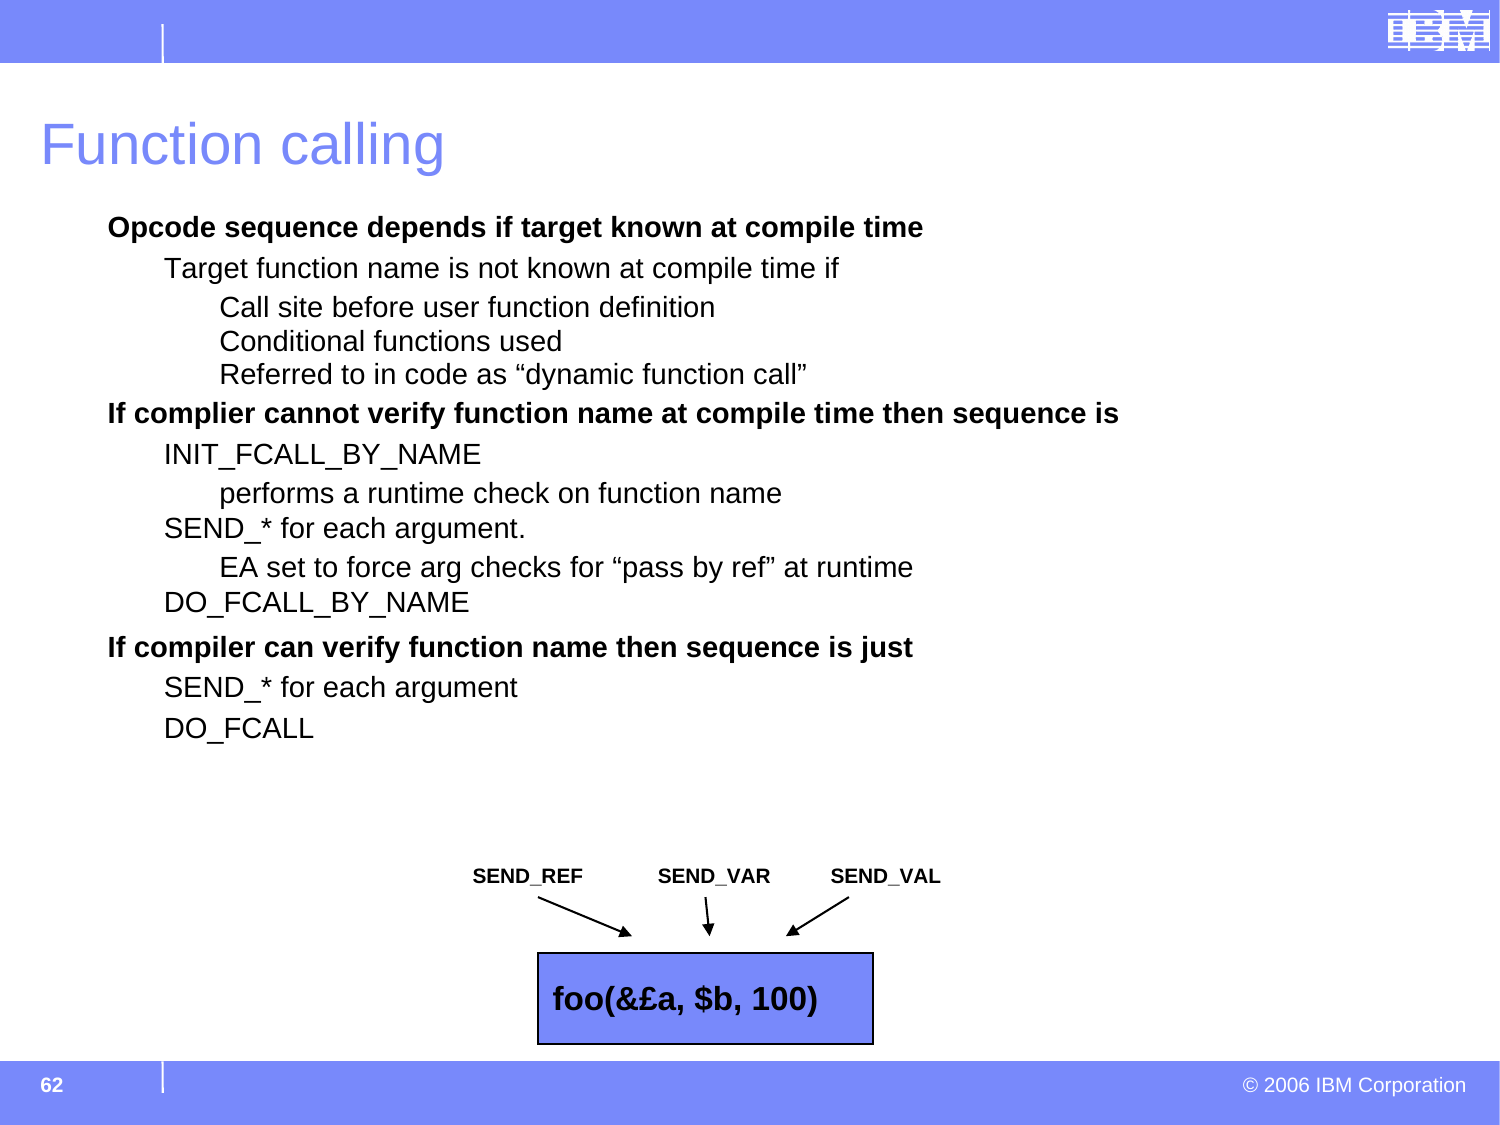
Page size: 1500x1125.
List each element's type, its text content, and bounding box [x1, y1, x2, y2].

text_box SEND_VAR [643, 856, 786, 896]
list Opcode sequence depends if target known at compile time Target function name is not known at compile time if Call site before user function definition Conditional functions used Referred to in code as “dynamic function call” If complier cannot verify function name at compile time then sequence is INIT_FCALL_BY_NAME performs a runtime check on function name SEND_* for each argument. EA set to force arg checks for “pass by ref” at runtime DO_FCALL_BY_NAME If compiler can verify function name then sequence is just SEND_* for each argument DO_FCALL [92, 209, 1343, 882]
text_box SEND_VAL [815, 856, 957, 896]
text_box SEND_REF [457, 856, 598, 896]
text_box foo(&£a, $b, 100)‏ [537, 953, 873, 1044]
title Function calling [25, 82, 1378, 184]
